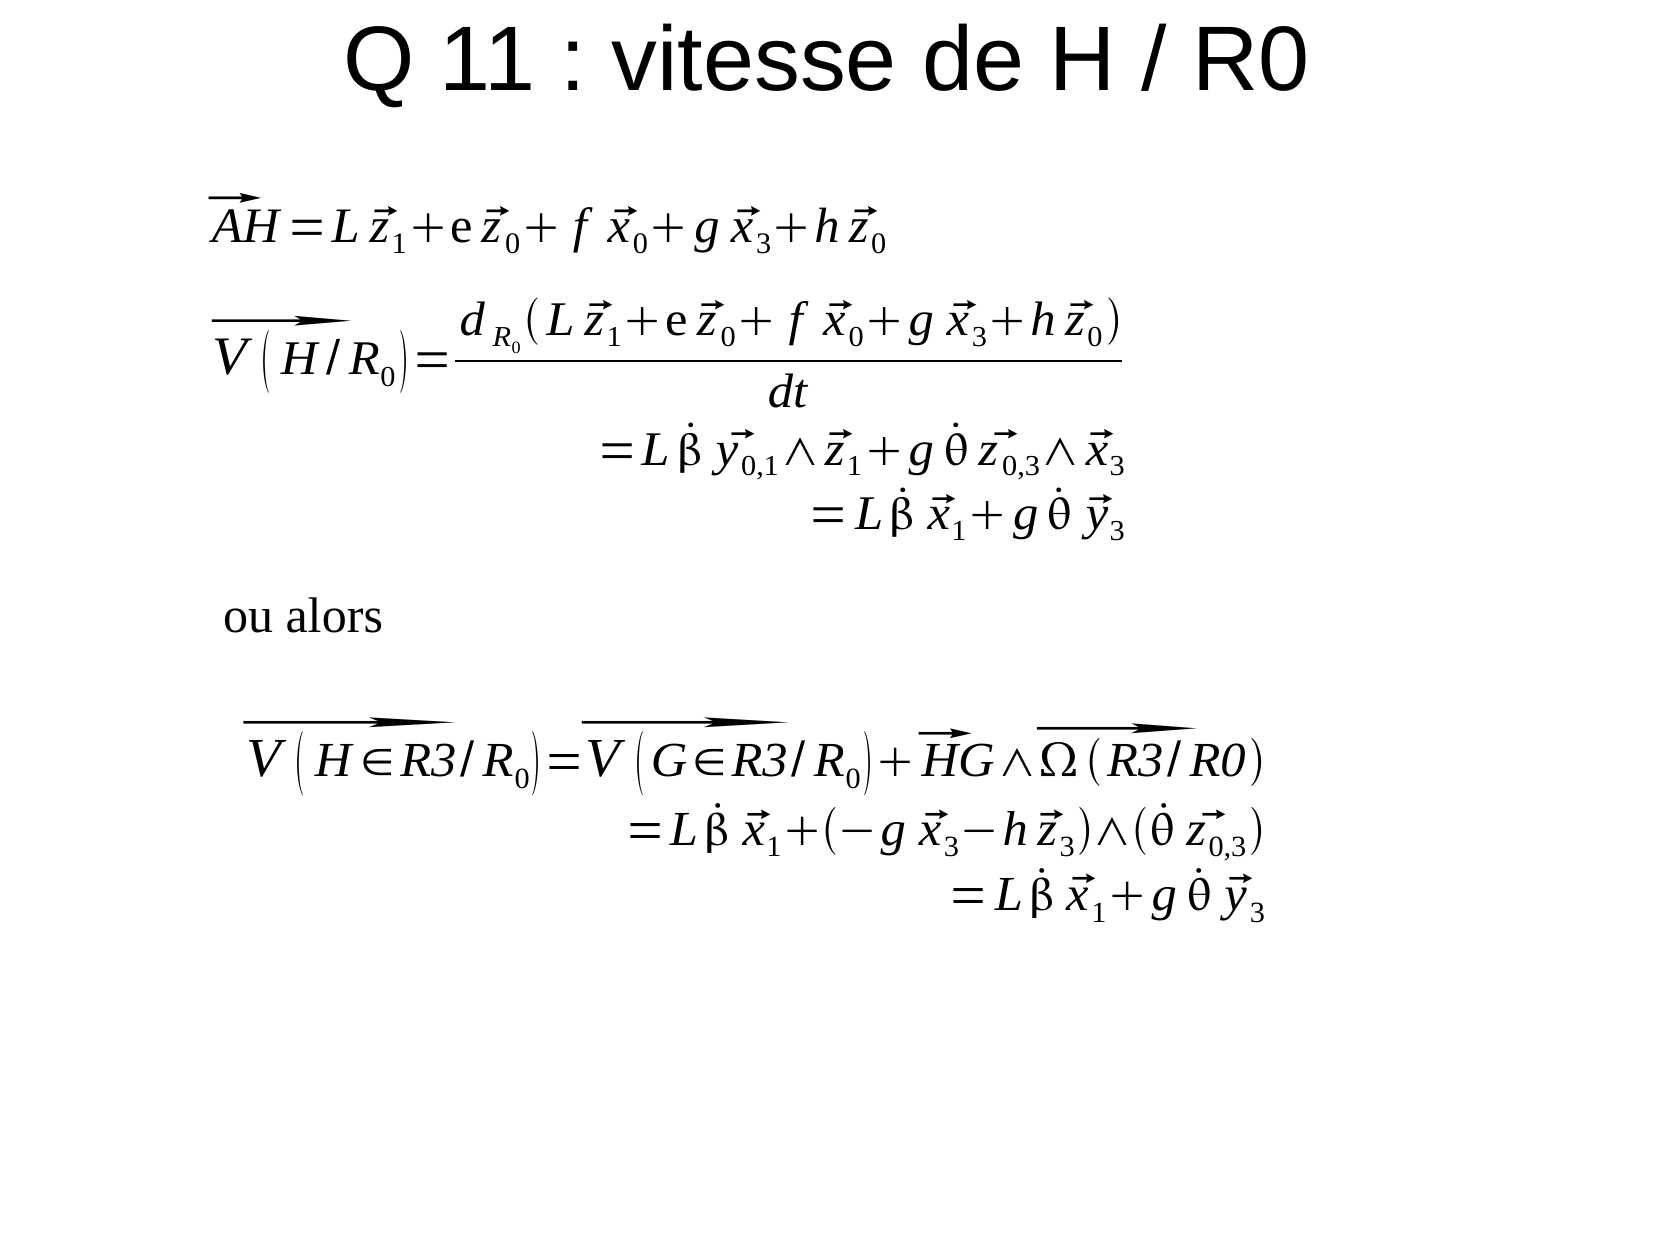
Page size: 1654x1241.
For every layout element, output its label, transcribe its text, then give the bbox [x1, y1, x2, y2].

chart [214, 715, 1274, 930]
chart [190, 291, 1132, 548]
text_box ou alors [208, 580, 467, 652]
title Q 11 : vitesse de H / R0 [0, 0, 1654, 119]
chart [197, 191, 893, 262]
